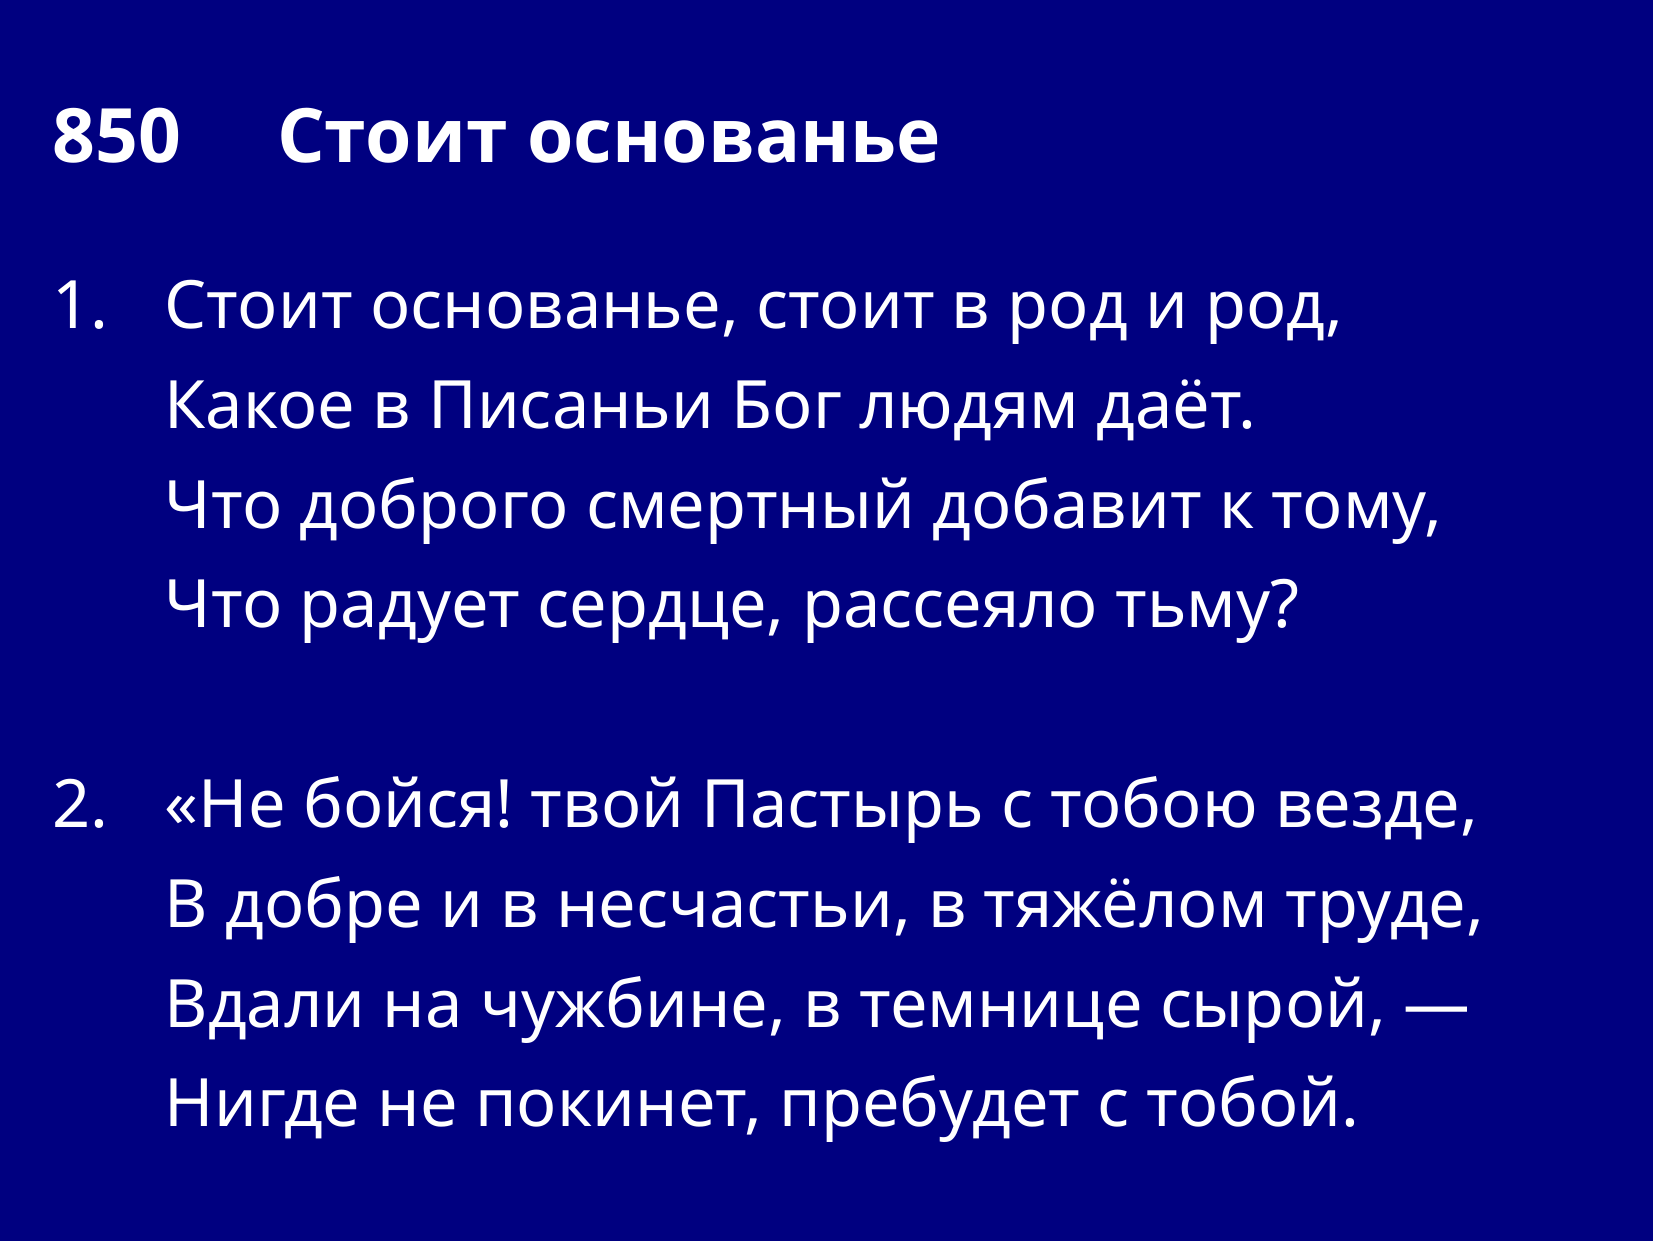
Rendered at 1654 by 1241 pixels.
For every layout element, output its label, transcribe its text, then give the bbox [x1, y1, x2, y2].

text_box 850 Стоит основанье [37, 75, 1576, 188]
text_box 1. Стоит основанье, стоит в род и род, Какое в Писаньи Бог людям даёт. Что доброго смертный добавит к тому, Что радует сердце, рассеяло тьму? 2. «Не бойся! твой Пастырь с тобою везде, В добре и в несчастьи, в тяжёлом труде, Вдали на чужбине, в темнице сырой, — Нигде не покинет, пребудет с тобой. [37, 150, 1651, 1163]
